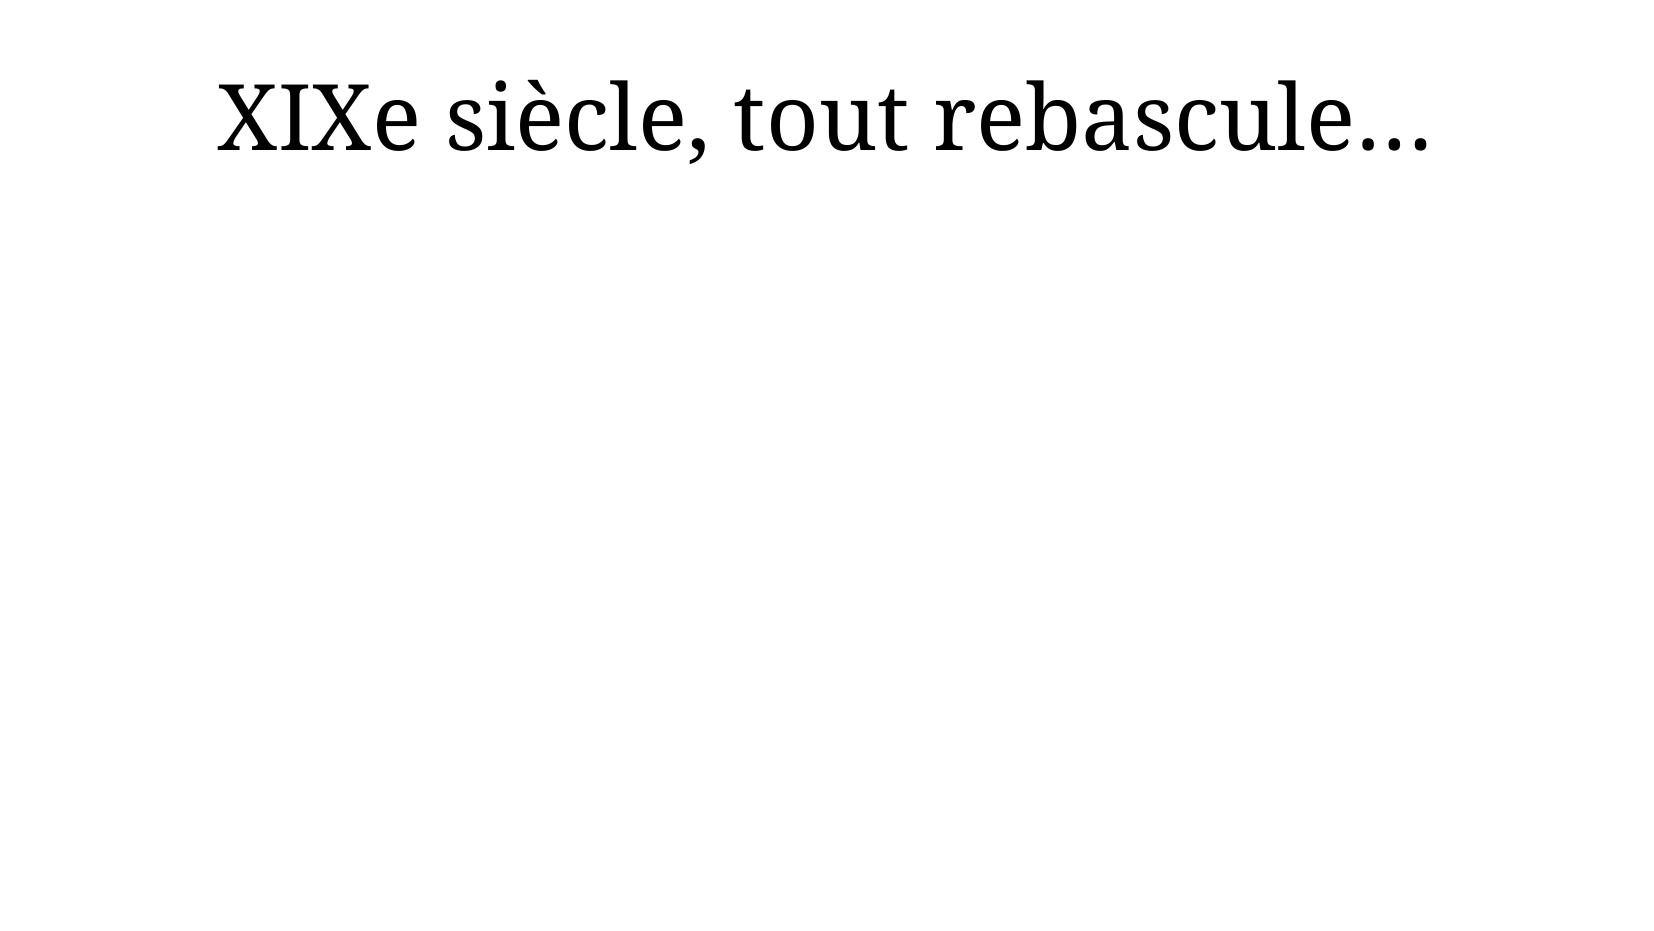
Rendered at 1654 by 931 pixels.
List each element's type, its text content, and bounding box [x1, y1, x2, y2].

title XIXe siècle, tout rebascule… [82, 37, 1571, 193]
